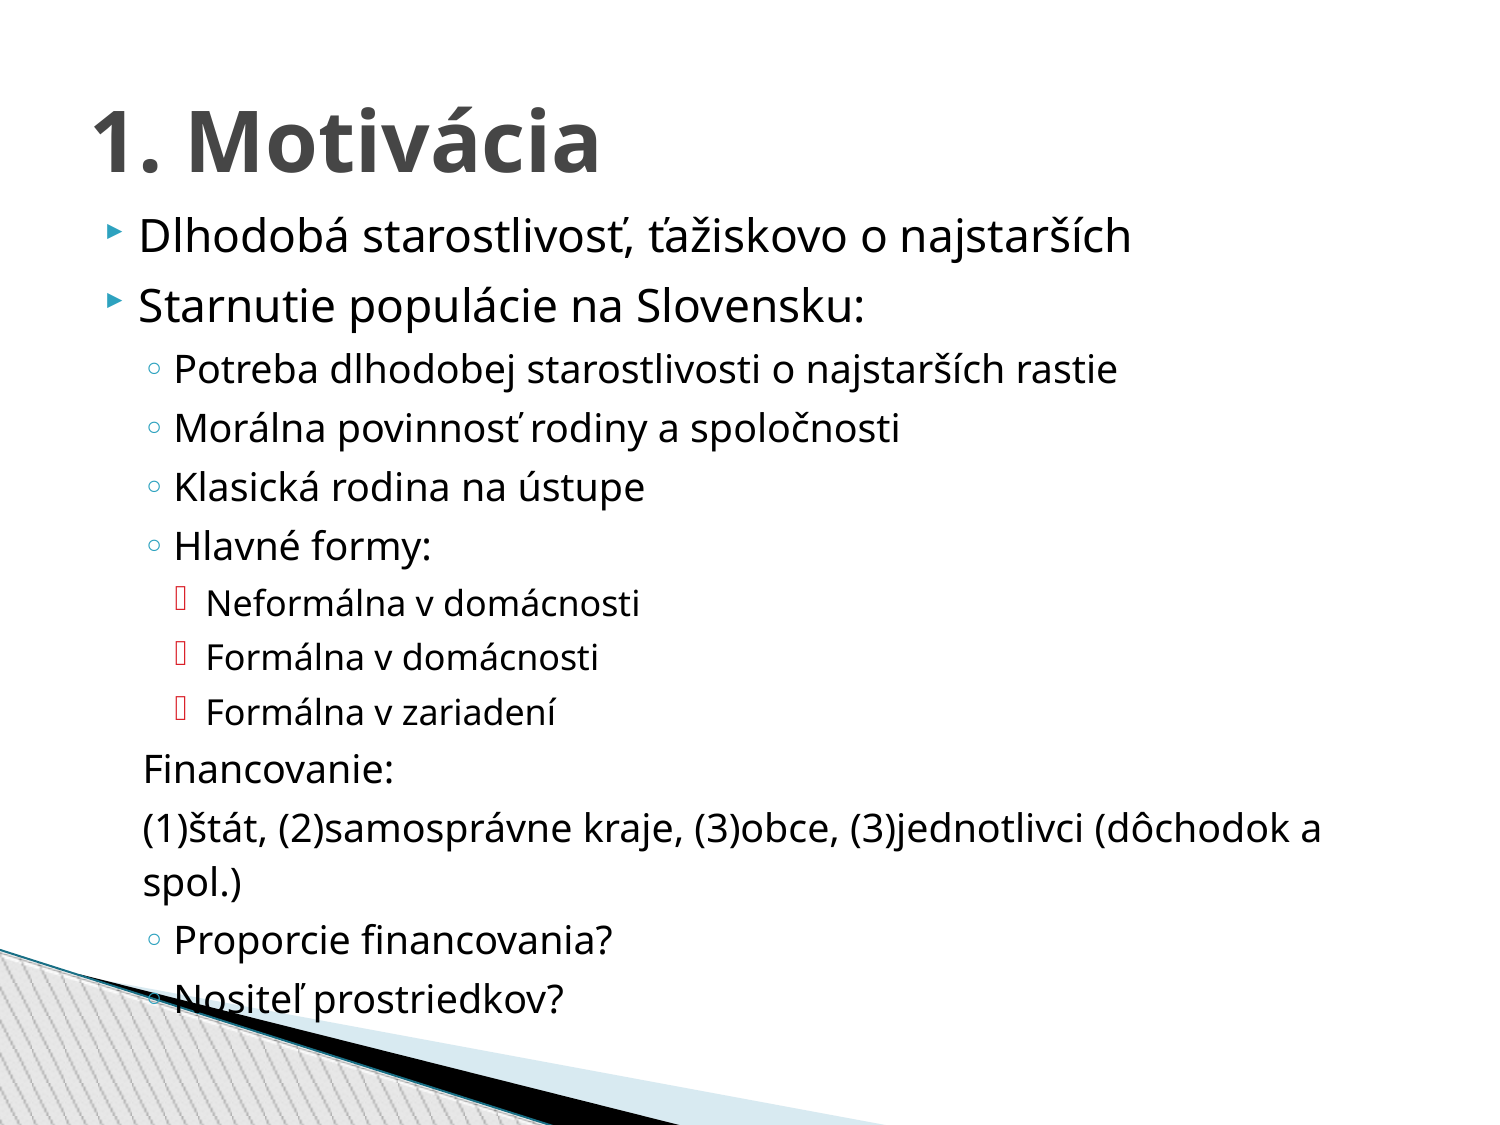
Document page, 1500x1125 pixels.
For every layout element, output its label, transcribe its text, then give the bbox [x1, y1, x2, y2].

text_box Dlhodobá starostlivosť, ťažiskovo o najstarších Starnutie populácie na Slovensku: Potreba dlhodobej starostlivosti o najstarších rastie Morálna povinnosť rodiny a spoločnosti Klasická rodina na ústupe Hlavné formy: Neformálna v domácnosti Formálna v domácnosti Formálna v zariadení Financovanie: (1)štát, (2)samosprávne kraje, (3)obce, (3)jednotlivci (dôchodok a spol.) Proporcie financovania? Nositeľ prostriedkov? [74, 233, 1425, 1035]
text_box 1. Motivácia [74, 45, 1425, 233]
